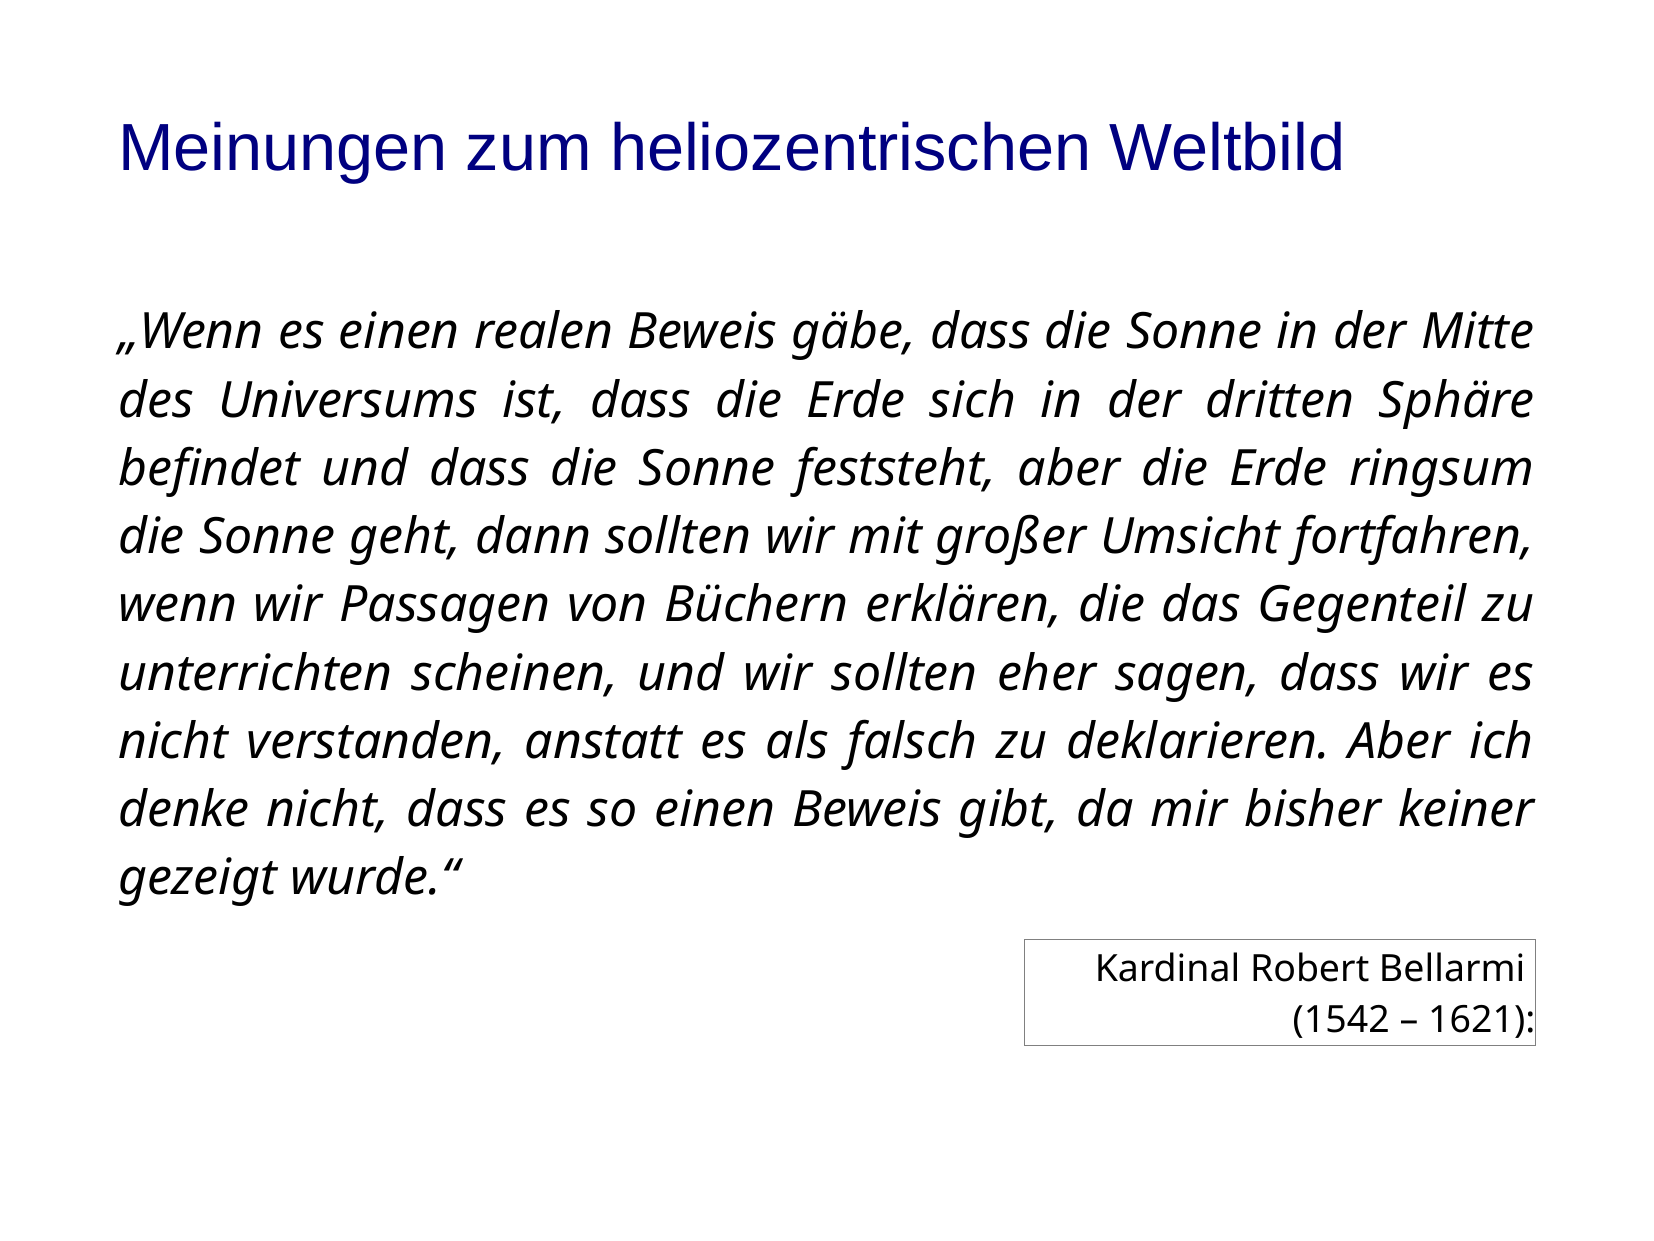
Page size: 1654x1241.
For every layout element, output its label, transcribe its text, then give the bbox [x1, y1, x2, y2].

title Meinungen zum heliozentrischen Weltbild [118, 88, 1607, 207]
list „Wenn es einen realen Beweis gäbe, dass die Sonne in der Mitte des Universums ist, dass die Erde sich in der dritten Sphäre befindet und dass die Sonne feststeht, aber die Erde ringsum die Sonne geht, dann sollten wir mit großer Umsicht fortfahren, wenn wir Passagen von Büchern erklären, die das Gegenteil zu unterrichten scheinen, und wir sollten eher sagen, dass wir es nicht verstanden, anstatt es als falsch zu deklarieren. Aber ich denke nicht, dass es so einen Beweis gibt, da mir bisher keiner gezeigt wurde.“ [118, 295, 1536, 938]
title Kardinal Robert Bellarmi (1542 – 1621): [1024, 939, 1536, 1046]
